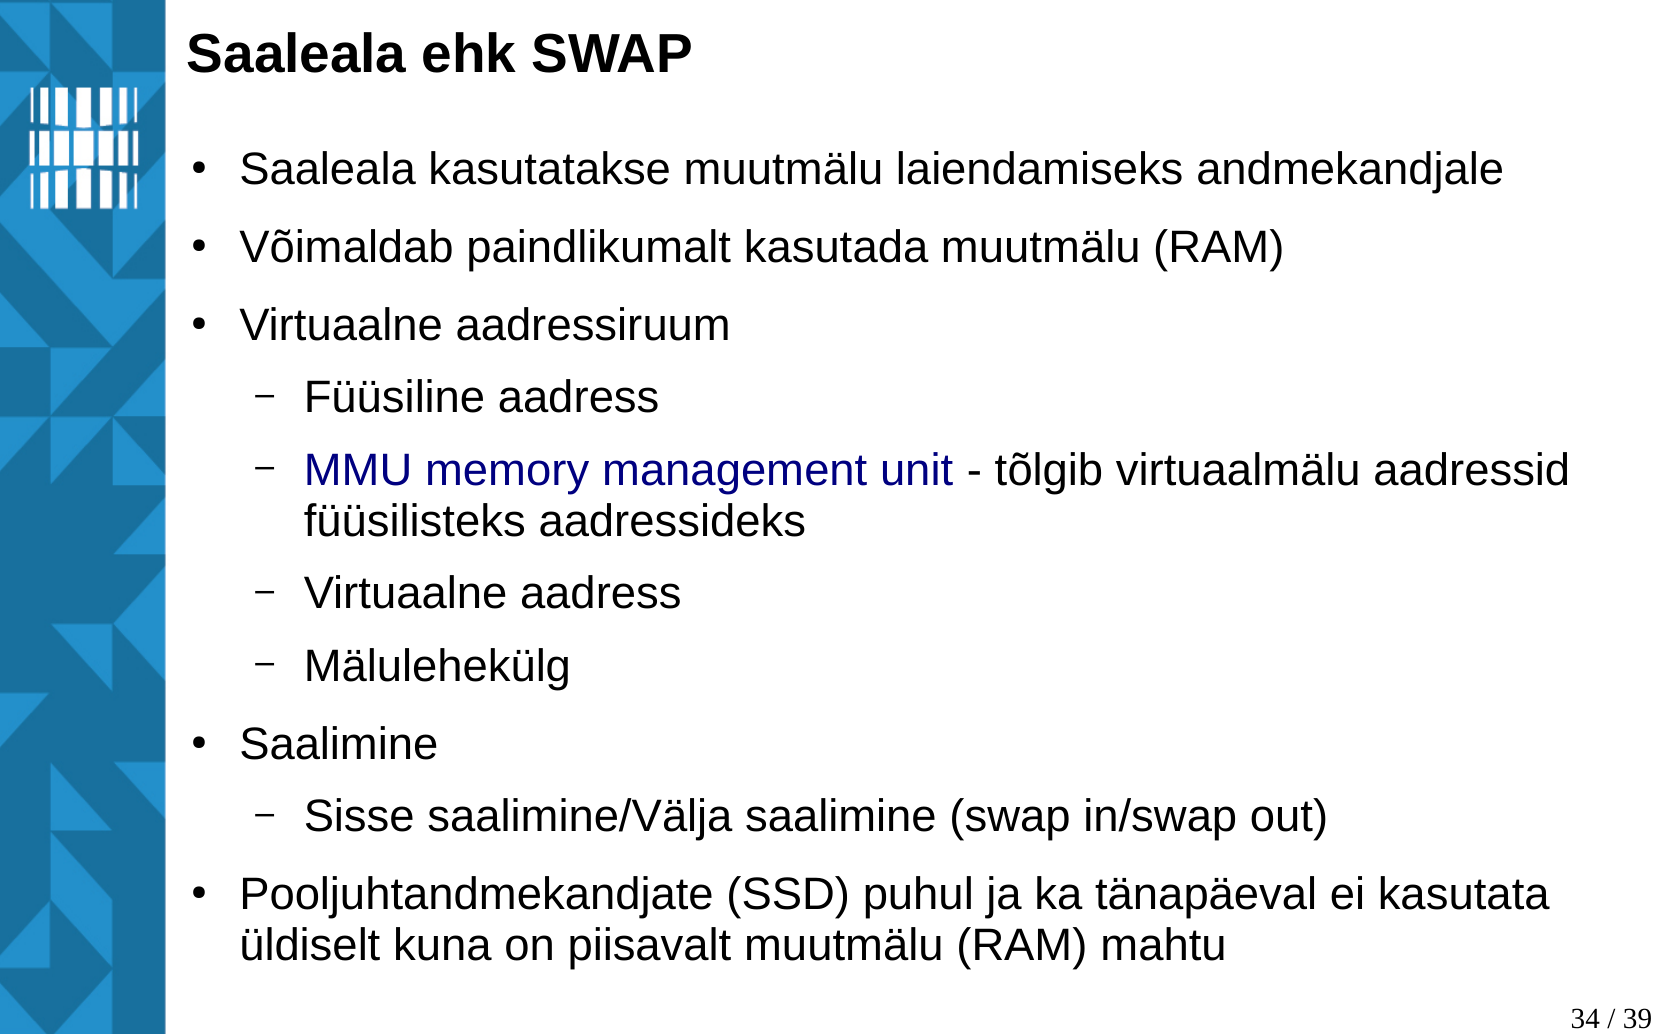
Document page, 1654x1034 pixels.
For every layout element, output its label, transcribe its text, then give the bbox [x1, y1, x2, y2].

list Saaleala kasutatakse muutmälu laiendamiseks andmekandjale Võimaldab paindlikumalt kasutada muutmälu (RAM) Virtuaalne aadressiruum Füüsiline aadress MMU memory management unit - tõlgib virtuaalmälu aadressid füüsilisteks aadressideks Virtuaalne aadress Mälulehekülg Saalimine Sisse saalimine/Välja saalimine (swap in/swap out) Pooljuhtandmekandjate (SSD) puhul ja ka tänapäeval ei kasutata üldiselt kuna on piisavalt muutmälu (RAM) mahtu [174, 143, 1630, 975]
title Saaleala ehk SWAP [186, 1, 1589, 105]
